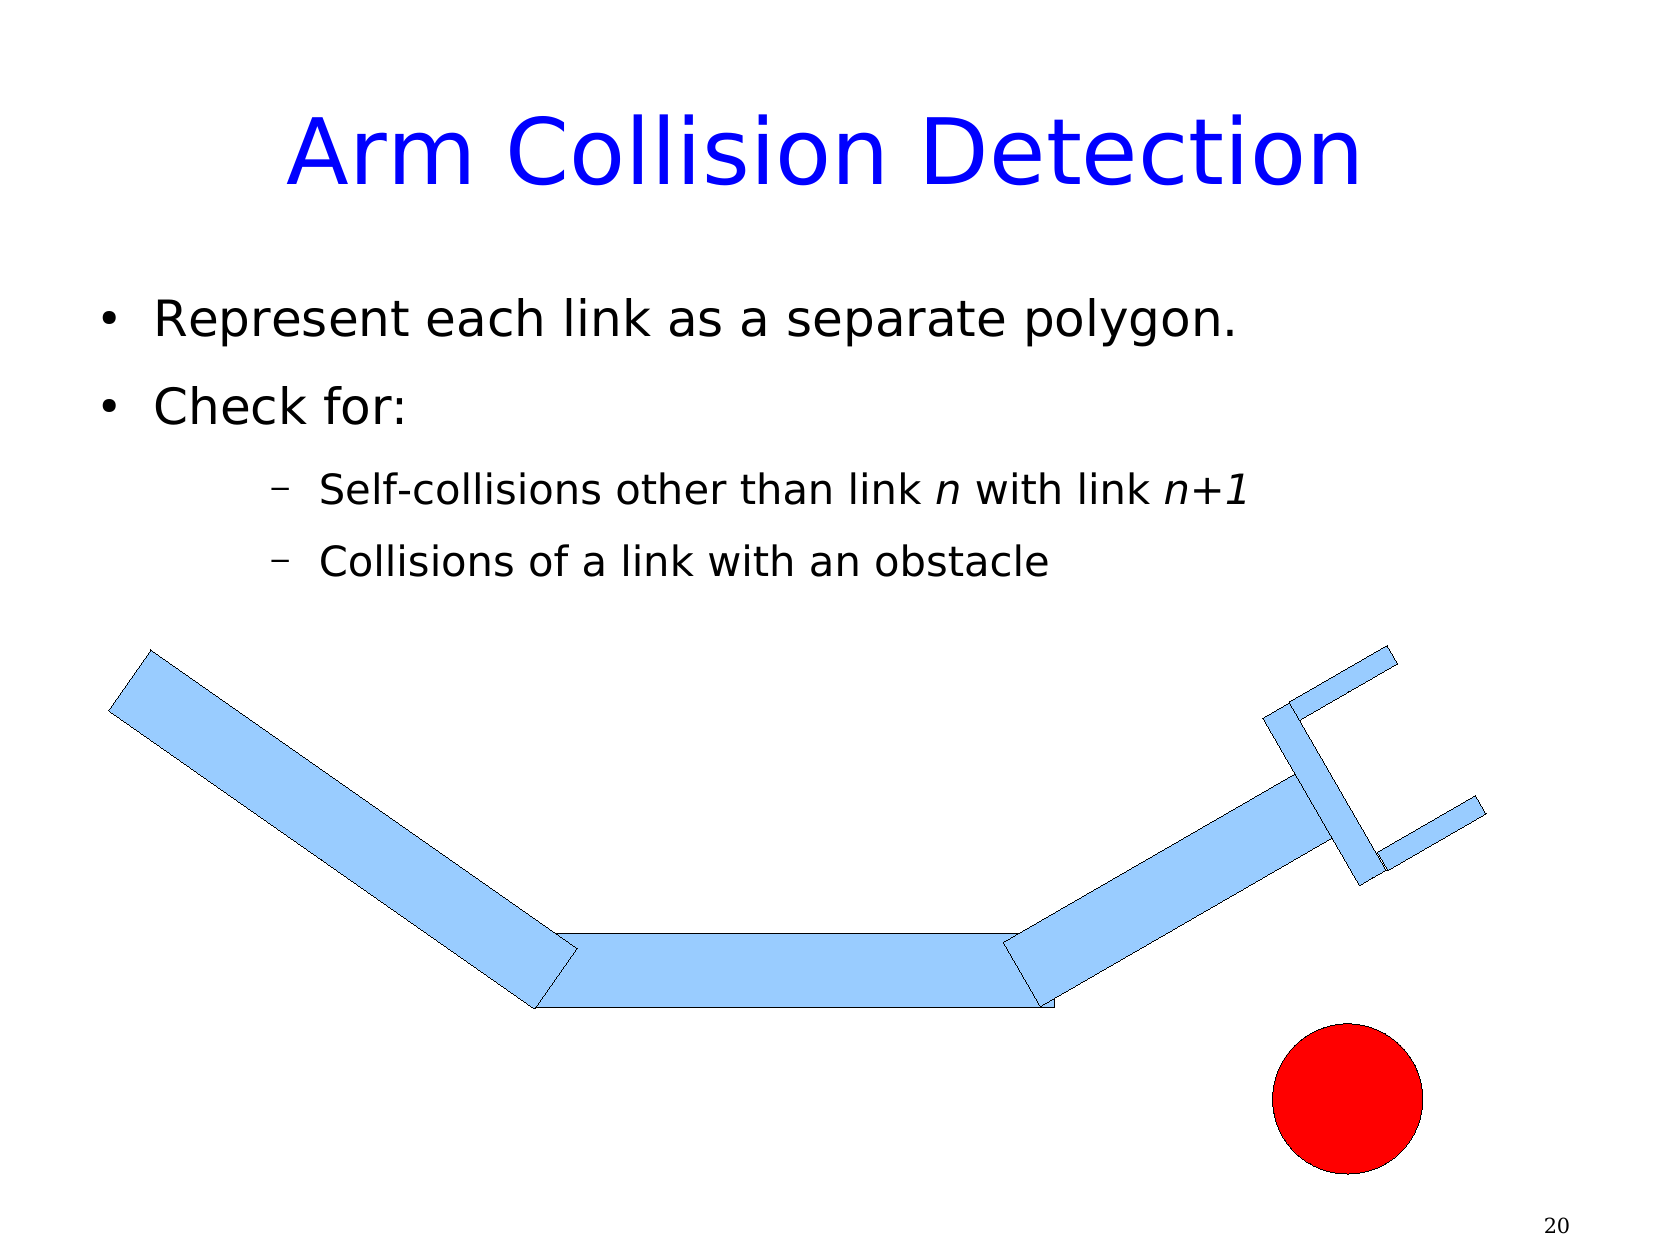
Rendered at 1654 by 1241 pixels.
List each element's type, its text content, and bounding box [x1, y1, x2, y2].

title Arm Collision Detection [82, 49, 1571, 257]
list Represent each link as a separate polygon. Check for: Self-collisions other than link n with link n+1 Collisions of a link with an obstacle [82, 290, 1571, 1095]
text_box [1272, 1023, 1423, 1175]
text_box [108, 645, 1487, 1009]
